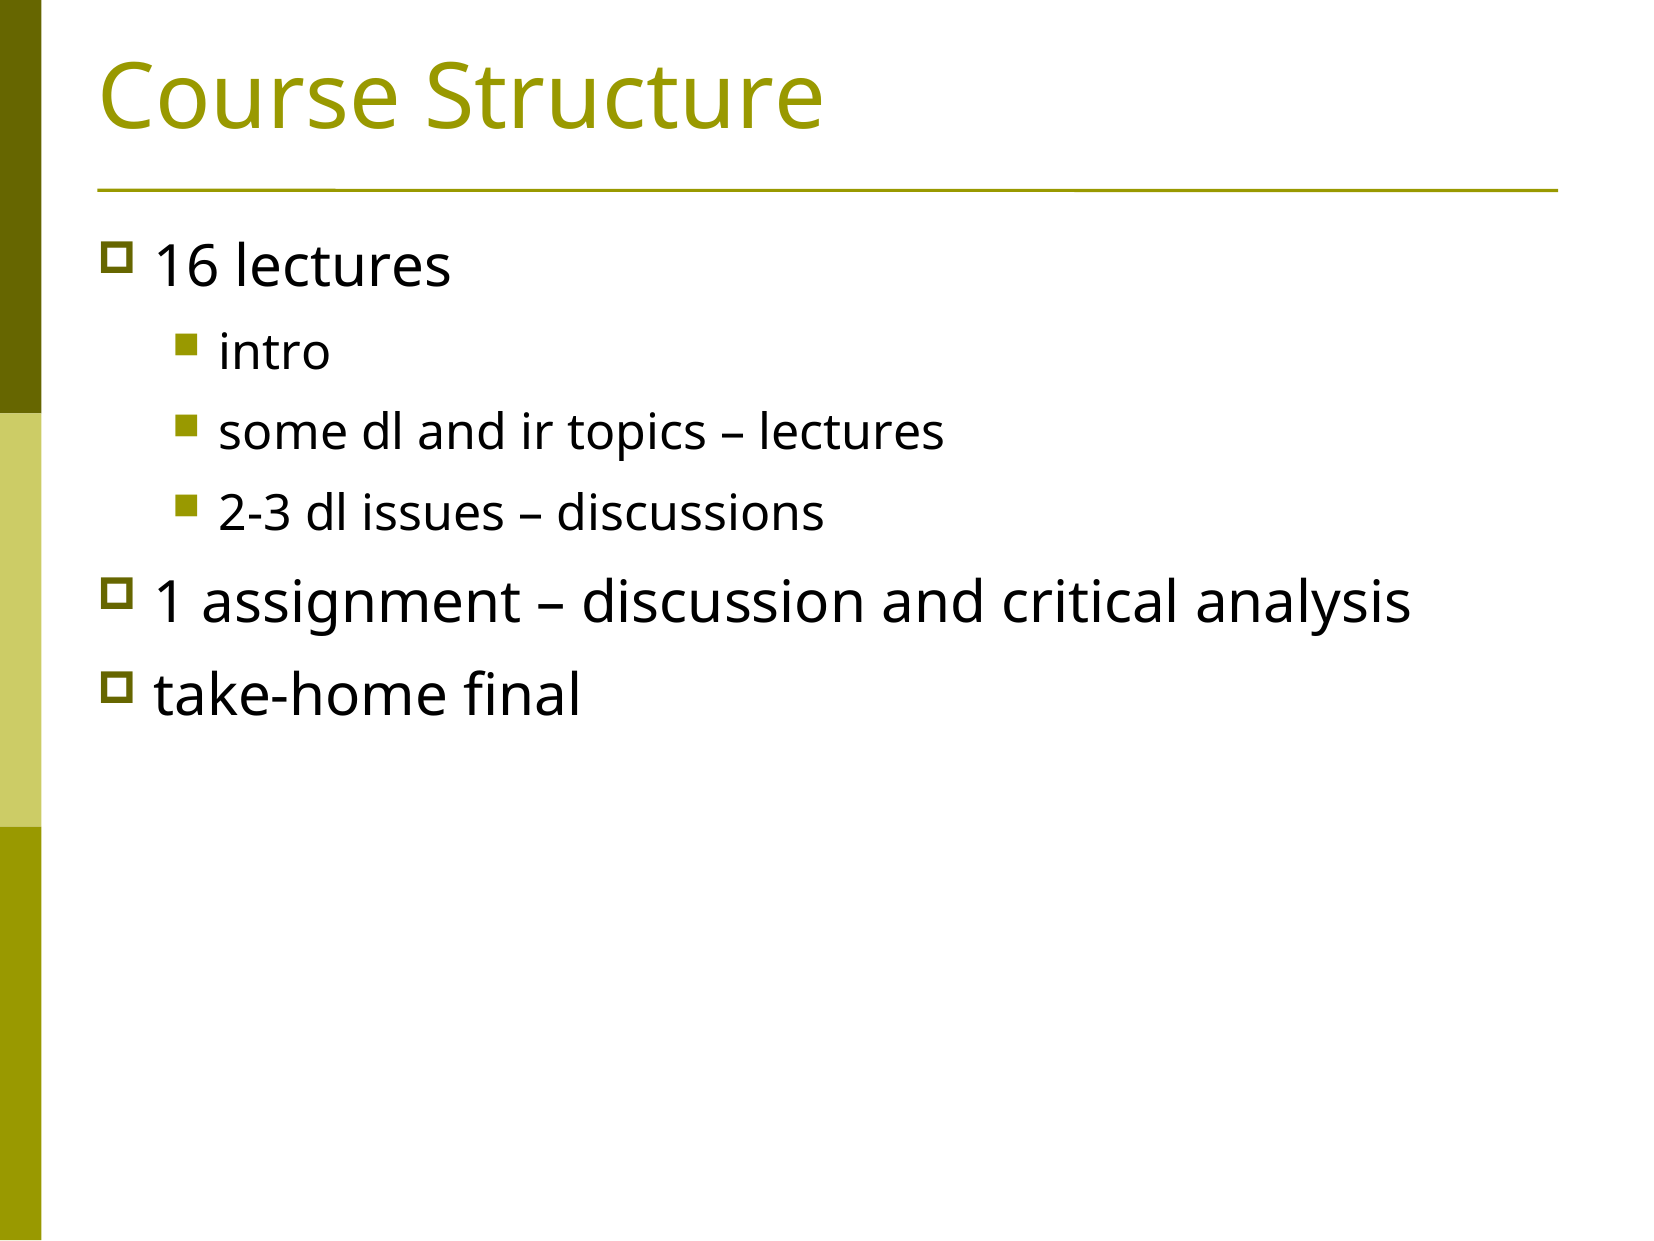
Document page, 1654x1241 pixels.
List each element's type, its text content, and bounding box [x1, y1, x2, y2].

title Course Structure [82, 0, 1571, 164]
list 16 lectures intro some dl and ir topics – lectures 2-3 dl issues – discussions 1 assignment – discussion and critical analysis take-home final [82, 216, 1571, 1124]
